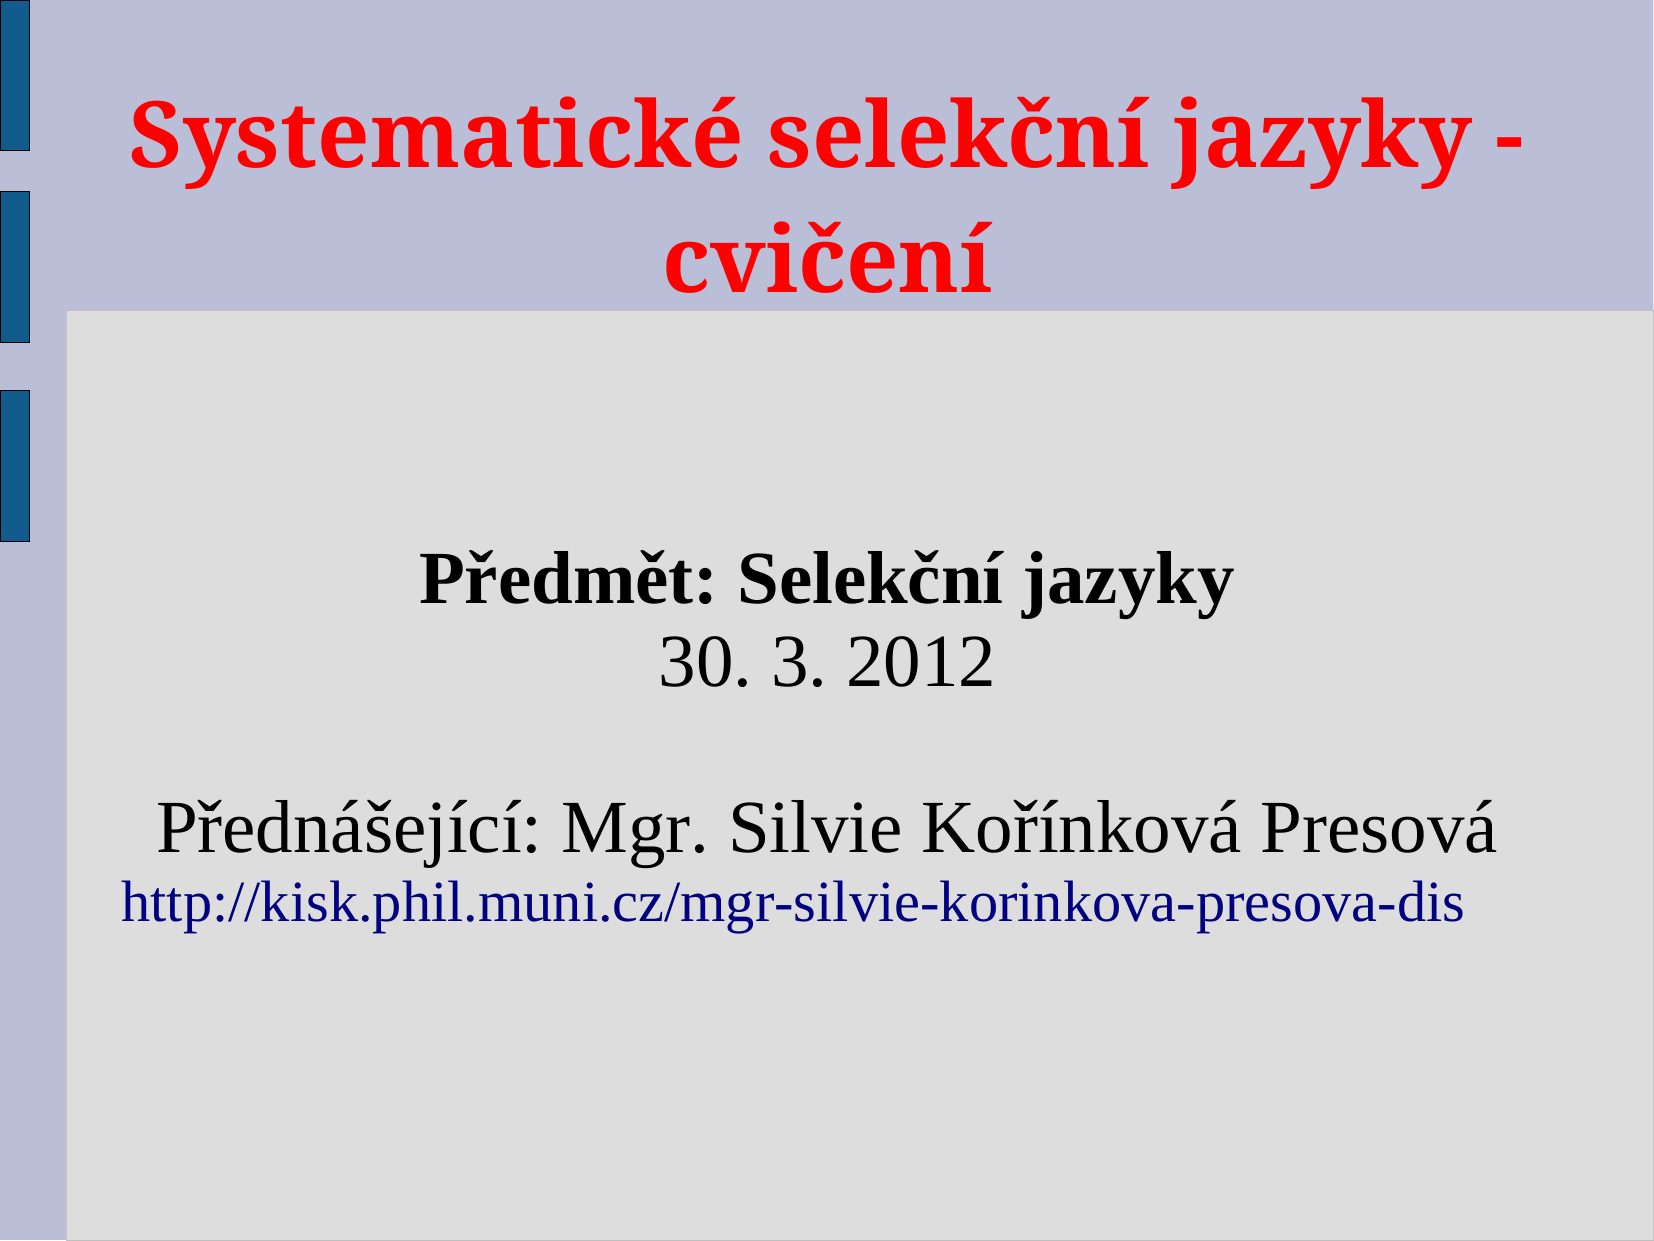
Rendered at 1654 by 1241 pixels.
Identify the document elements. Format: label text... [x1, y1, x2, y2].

title Systematické selekční jazyky - cvičení [121, 90, 1534, 299]
subtitle Předmět: Selekční jazyky 30. 3. 2012 Přednášející: Mgr. Silvie Kořínková Presová http://kisk.phil.muni.cz/mgr-silvie-korinkova-presova-dis [121, 344, 1534, 1127]
